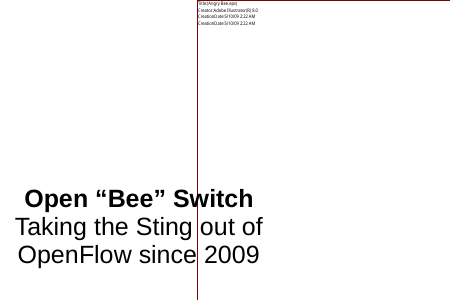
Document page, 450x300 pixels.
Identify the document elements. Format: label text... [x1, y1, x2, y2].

text_box Open “Bee” Switch Taking the Sting out of OpenFlow since 2009 [0, 177, 311, 300]
picture [196, 0, 450, 300]
